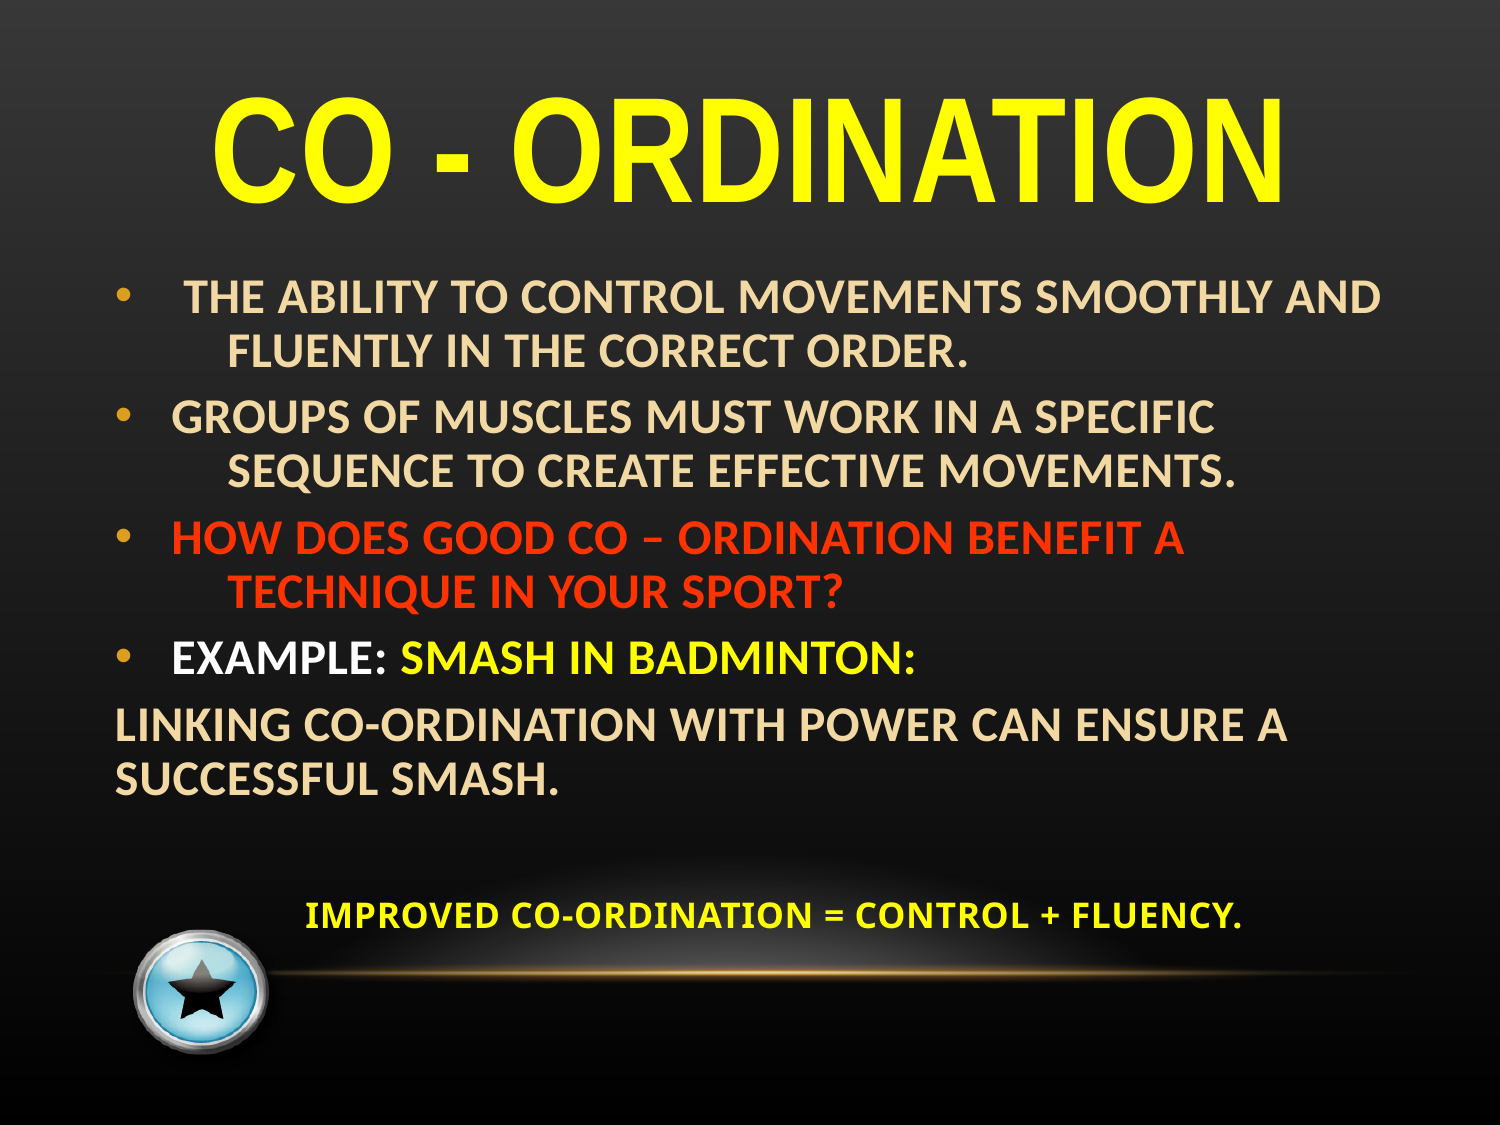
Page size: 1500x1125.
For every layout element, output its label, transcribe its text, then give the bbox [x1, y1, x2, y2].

list THE ABILITY TO CONTROL MOVEMENTS SMOOTHLY AND FLUENTLY IN THE CORRECT ORDER. GROUPS OF MUSCLES MUST WORK IN A SPECIFIC SEQUENCE TO CREATE EFFECTIVE MOVEMENTS. HOW DOES GOOD CO – ORDINATION BENEFIT A TECHNIQUE IN YOUR SPORT? EXAMPLE: SMASH IN BADMINTON: LINKING CO-ORDINATION WITH POWER CAN ENSURE A SUCCESSFUL SMASH. IMPROVED CO-ORDINATION = CONTROL + FLUENCY. [99, 262, 1400, 1059]
title CO - ORDINATION [99, 45, 1400, 233]
picture [130, 925, 290, 1072]
